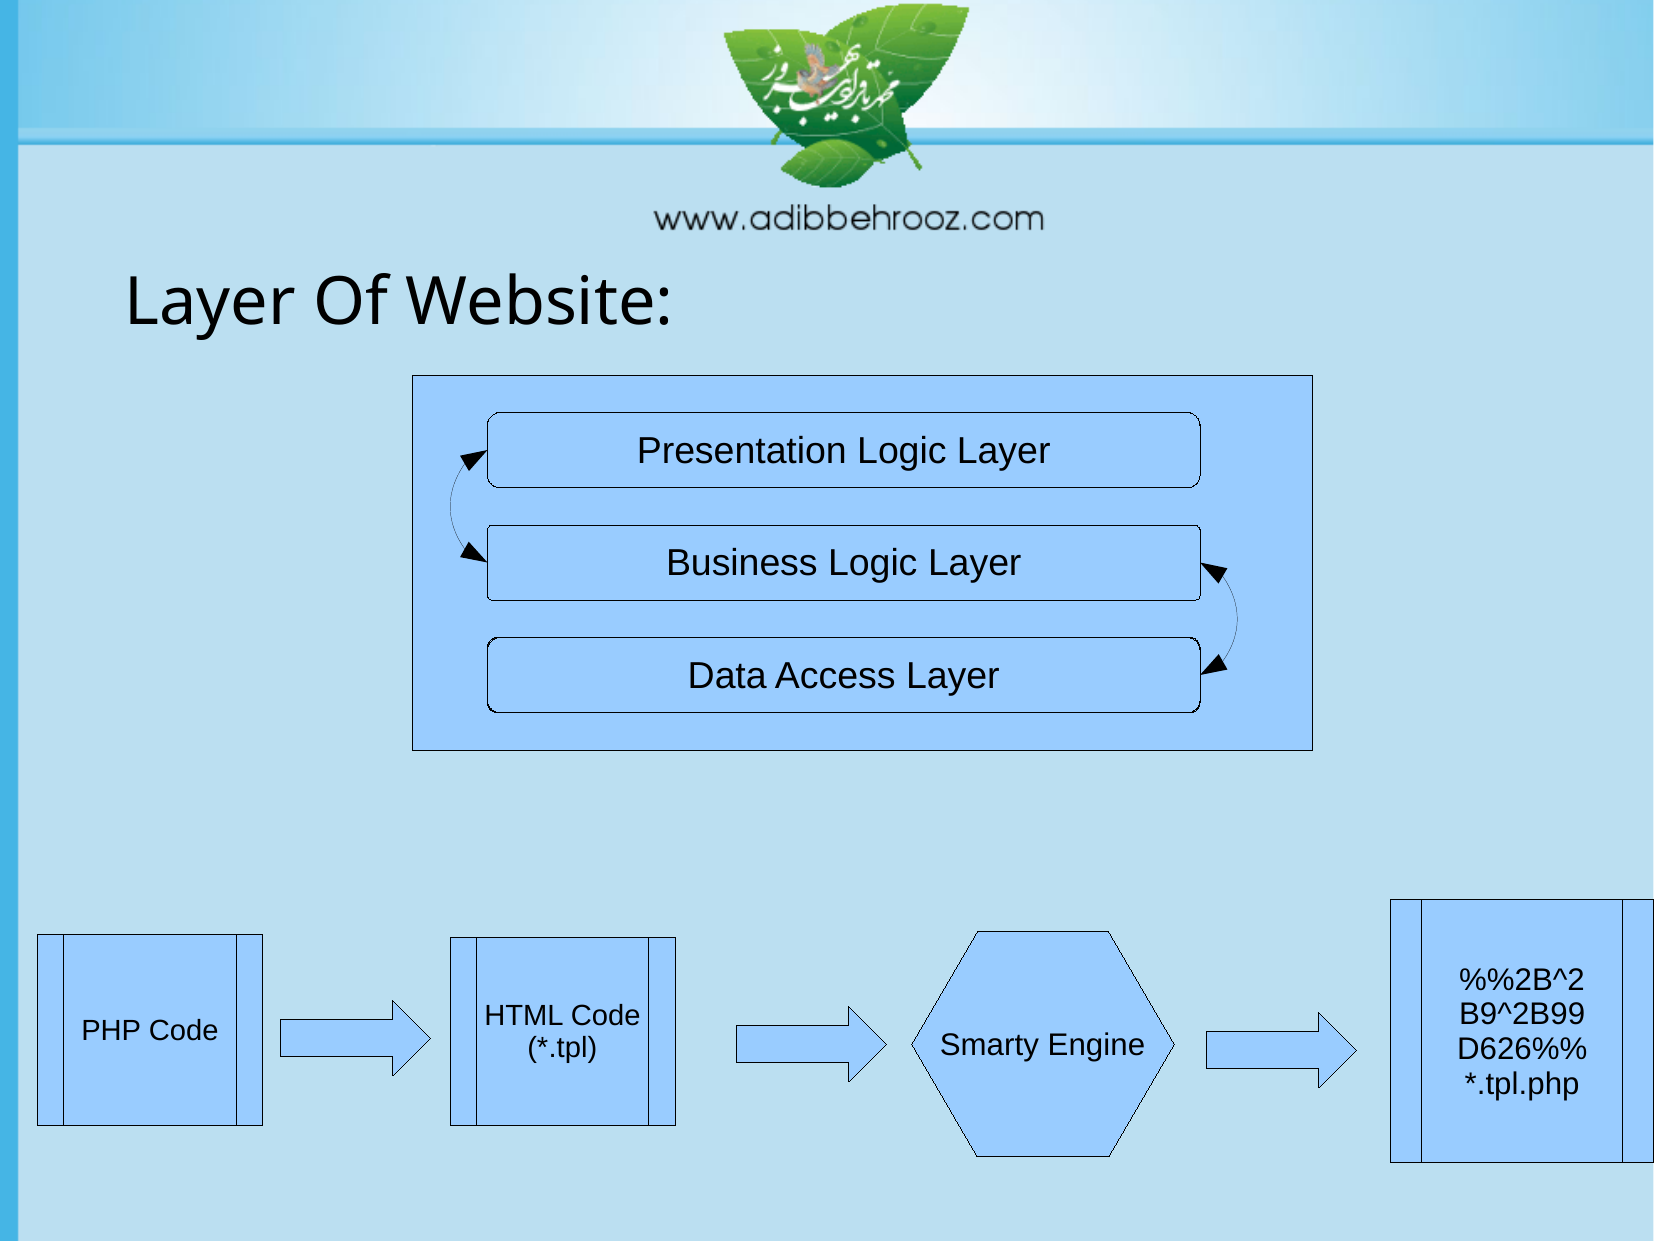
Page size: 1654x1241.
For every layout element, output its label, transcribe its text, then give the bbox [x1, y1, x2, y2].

text_box Data Access Layer [487, 637, 1201, 713]
text_box [412, 375, 1313, 751]
text_box Smarty Engine [911, 931, 1175, 1157]
text_box %%2B^2 B9^2B99 D626%% *.tpl.php [1391, 899, 1654, 1163]
title Layer Of Website: [124, 240, 1613, 448]
text_box PHP Code [38, 934, 263, 1126]
text_box HTML Code (*.tpl) [450, 937, 675, 1126]
picture [0, 0, 1654, 1241]
text_box [280, 1000, 431, 1076]
text_box Presentation Logic Layer [487, 412, 1201, 488]
text_box Business Logic Layer [487, 525, 1201, 601]
text_box [736, 1006, 887, 1082]
text_box [1206, 1012, 1357, 1088]
